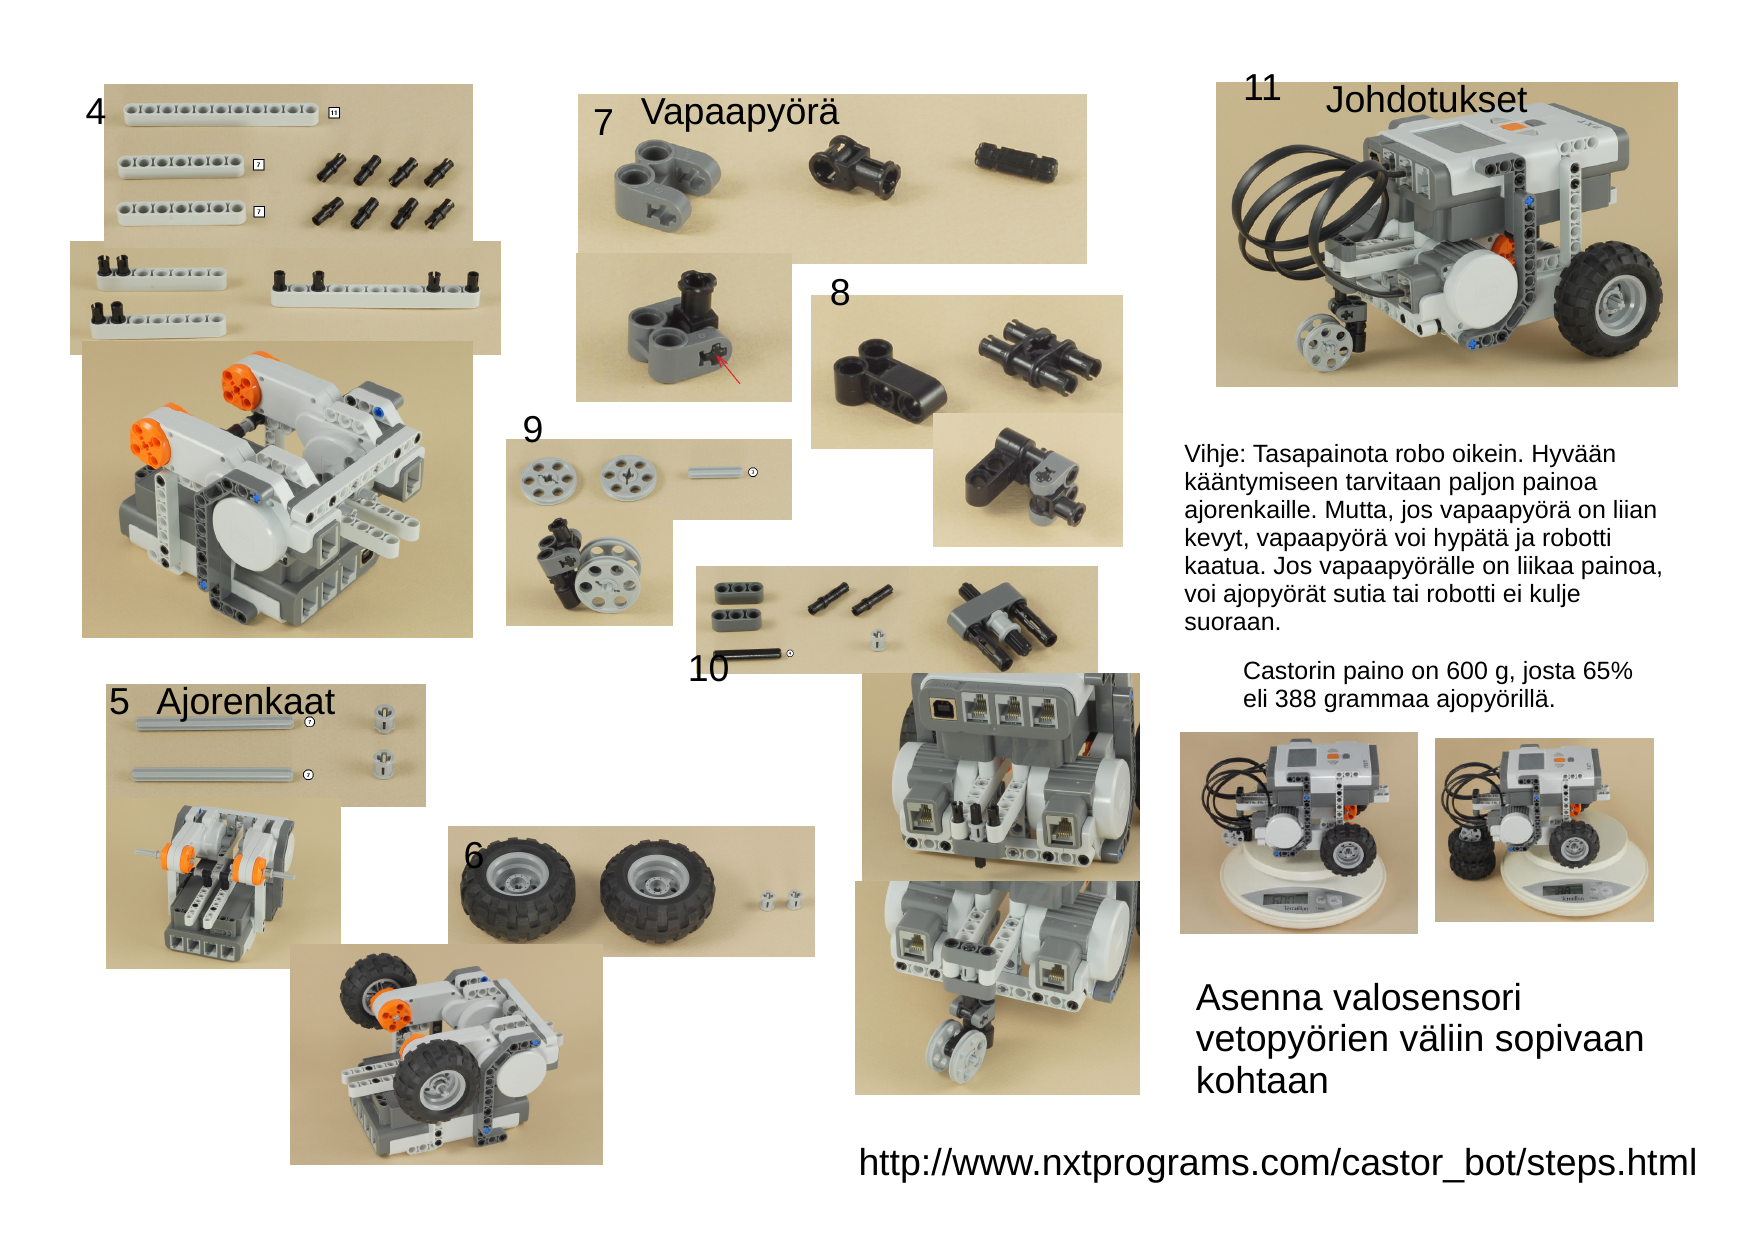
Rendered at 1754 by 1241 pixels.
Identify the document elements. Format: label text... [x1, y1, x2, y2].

text_box Asenna valosensori vetopyörien väliin sopivaan kohtaan [1181, 968, 1695, 1110]
text_box Vihje: Tasapainota robo oikein. Hyvään kääntymiseen tarvitaan paljon painoa ajorenkaille. Mutta, jos vapaapyörä on liian kevyt, vapaapyörä voi hypätä ja robotti kaatua. Jos vapaapyörälle on liikaa painoa, voi ajopyörät sutia tai robotti ei kulje suoraan. [1169, 432, 1695, 650]
picture [70, 84, 501, 638]
text_box 11 [1228, 59, 1347, 116]
text_box 8 [814, 263, 898, 321]
text_box 5 [94, 673, 141, 731]
text_box http://www.nxtprograms.com/castor_bot/steps.html [843, 1133, 1713, 1191]
text_box 9 [507, 401, 615, 501]
picture [1435, 738, 1654, 922]
text_box Ajorenkaat [141, 673, 497, 731]
picture [106, 731, 815, 1165]
picture [506, 439, 792, 626]
text_box Johdotukset [1311, 70, 1642, 128]
text_box 4 [70, 82, 178, 140]
picture [696, 566, 1140, 1095]
text_box 10 [673, 640, 756, 697]
picture [811, 295, 1123, 547]
text_box Vapaapyörä [625, 82, 1040, 140]
text_box 7 [578, 94, 638, 152]
picture [1180, 732, 1418, 934]
text_box 6 [448, 826, 508, 884]
picture [1216, 82, 1678, 387]
picture [576, 94, 1087, 402]
text_box Castorin paino on 600 g, josta 65% eli 388 grammaa ajopyörillä. [1228, 649, 1678, 721]
